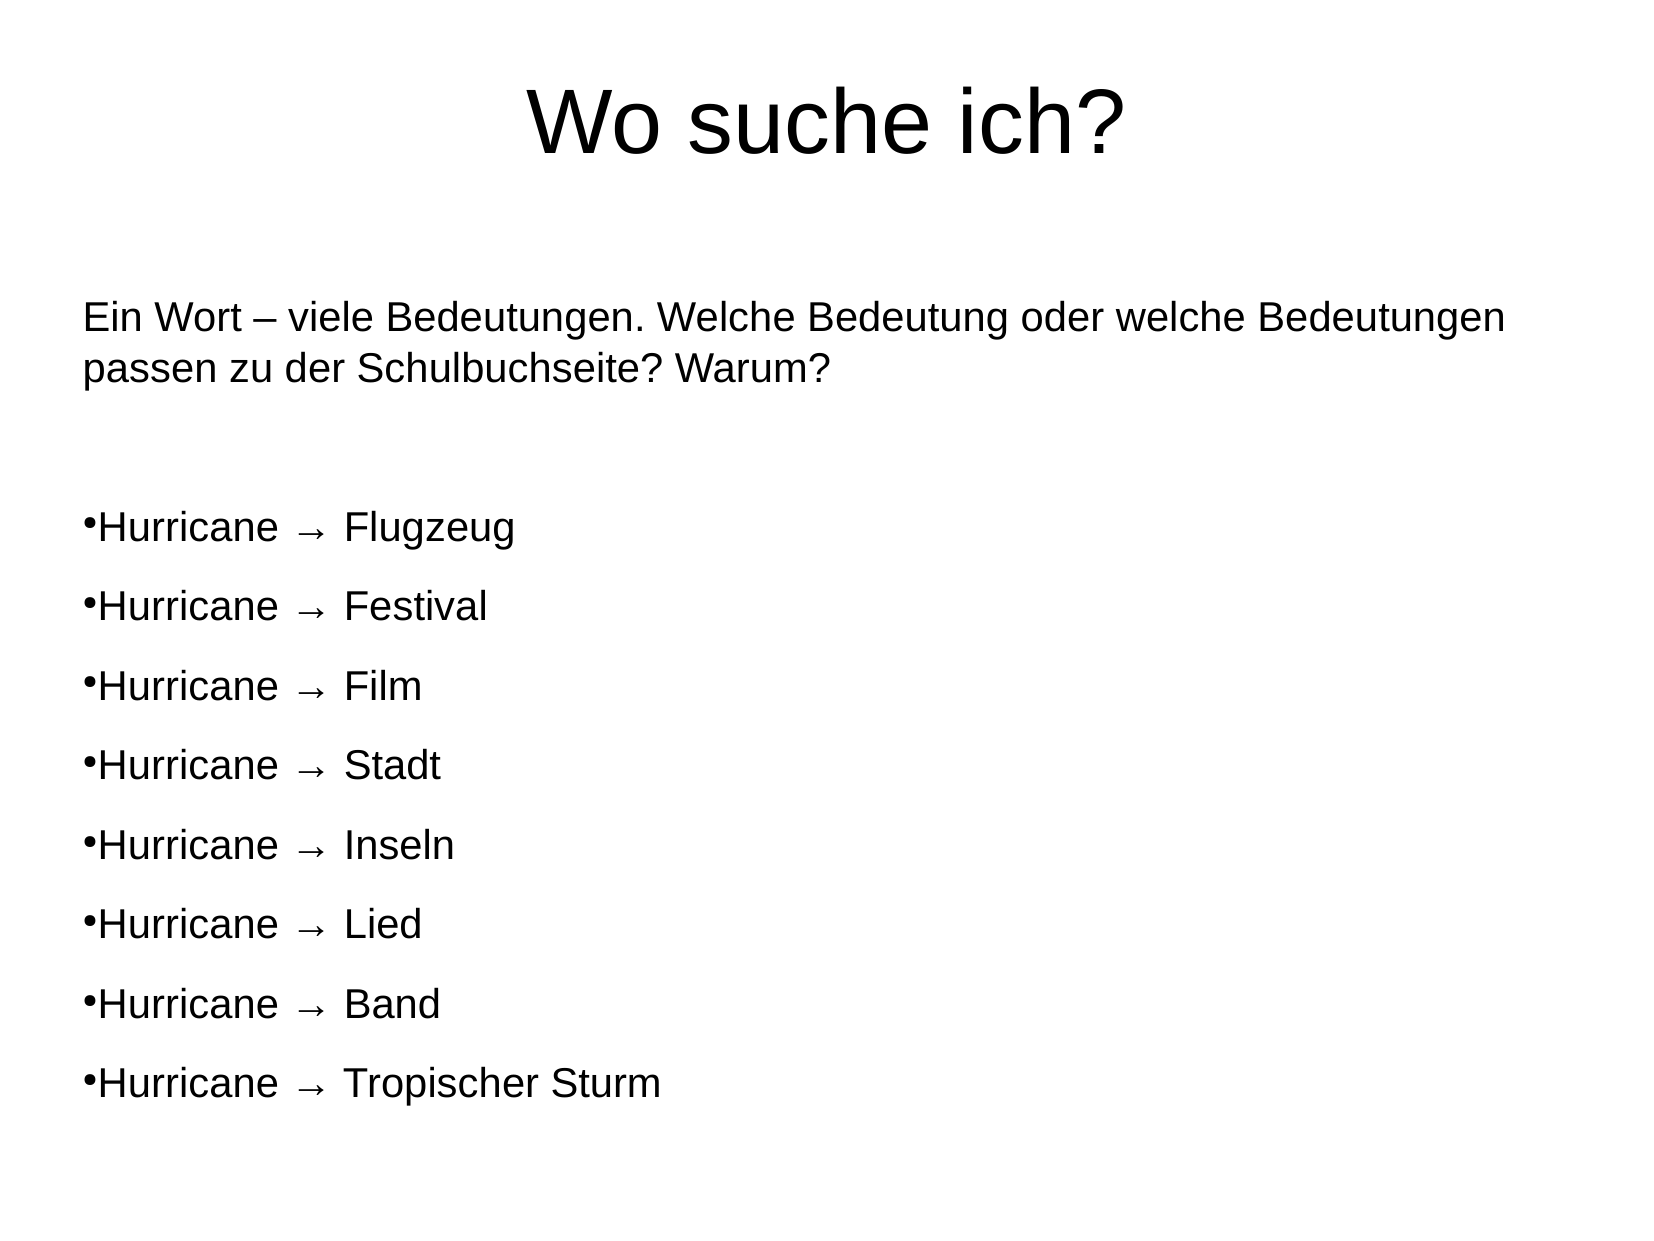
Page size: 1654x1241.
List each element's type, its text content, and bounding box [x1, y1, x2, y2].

title Wo suche ich? [82, 13, 1571, 221]
list Ein Wort – viele Bedeutungen. Welche Bedeutung oder welche Bedeutungen passen zu der Schulbuchseite? Warum? Hurricane → Flugzeug Hurricane → Festival Hurricane → Film Hurricane → Stadt Hurricane → Inseln Hurricane → Lied Hurricane → Band Hurricane → Tropischer Sturm [82, 290, 1571, 1109]
